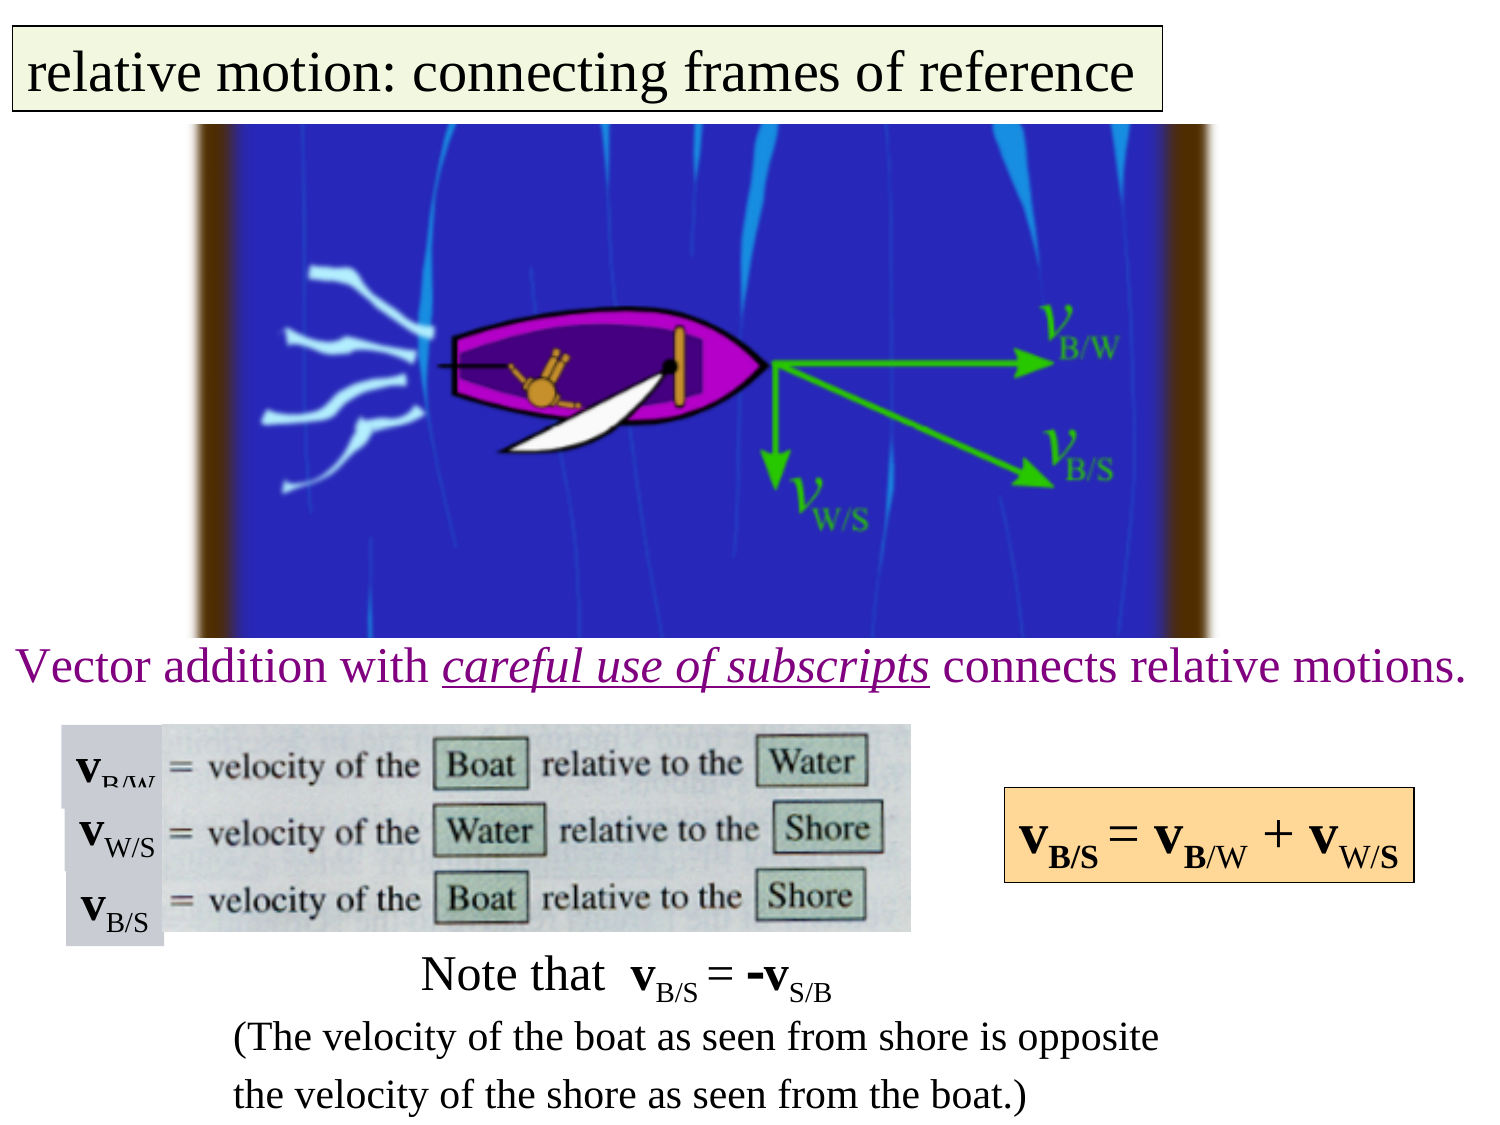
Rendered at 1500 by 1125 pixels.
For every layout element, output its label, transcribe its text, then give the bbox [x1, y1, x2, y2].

picture [174, 124, 1251, 638]
text_box Vector addition with careful use of subscripts connects relative motions. [0, 624, 1500, 701]
text_box vB/S [66, 862, 165, 947]
text_box vB/S = vB/W + vW/S [1004, 787, 1414, 883]
text_box relative motion: connecting frames of reference [12, 25, 1163, 112]
picture [162, 724, 911, 932]
text_box Note that vB/S = vS/B (The velocity of the boat as seen from shore is opposite the velocity of the shore as seen from the boat.) [218, 932, 1194, 1125]
text_box vB/W [124, 777, 133, 787]
text_box vW/S [64, 787, 162, 872]
text_box vB/W [61, 724, 162, 809]
